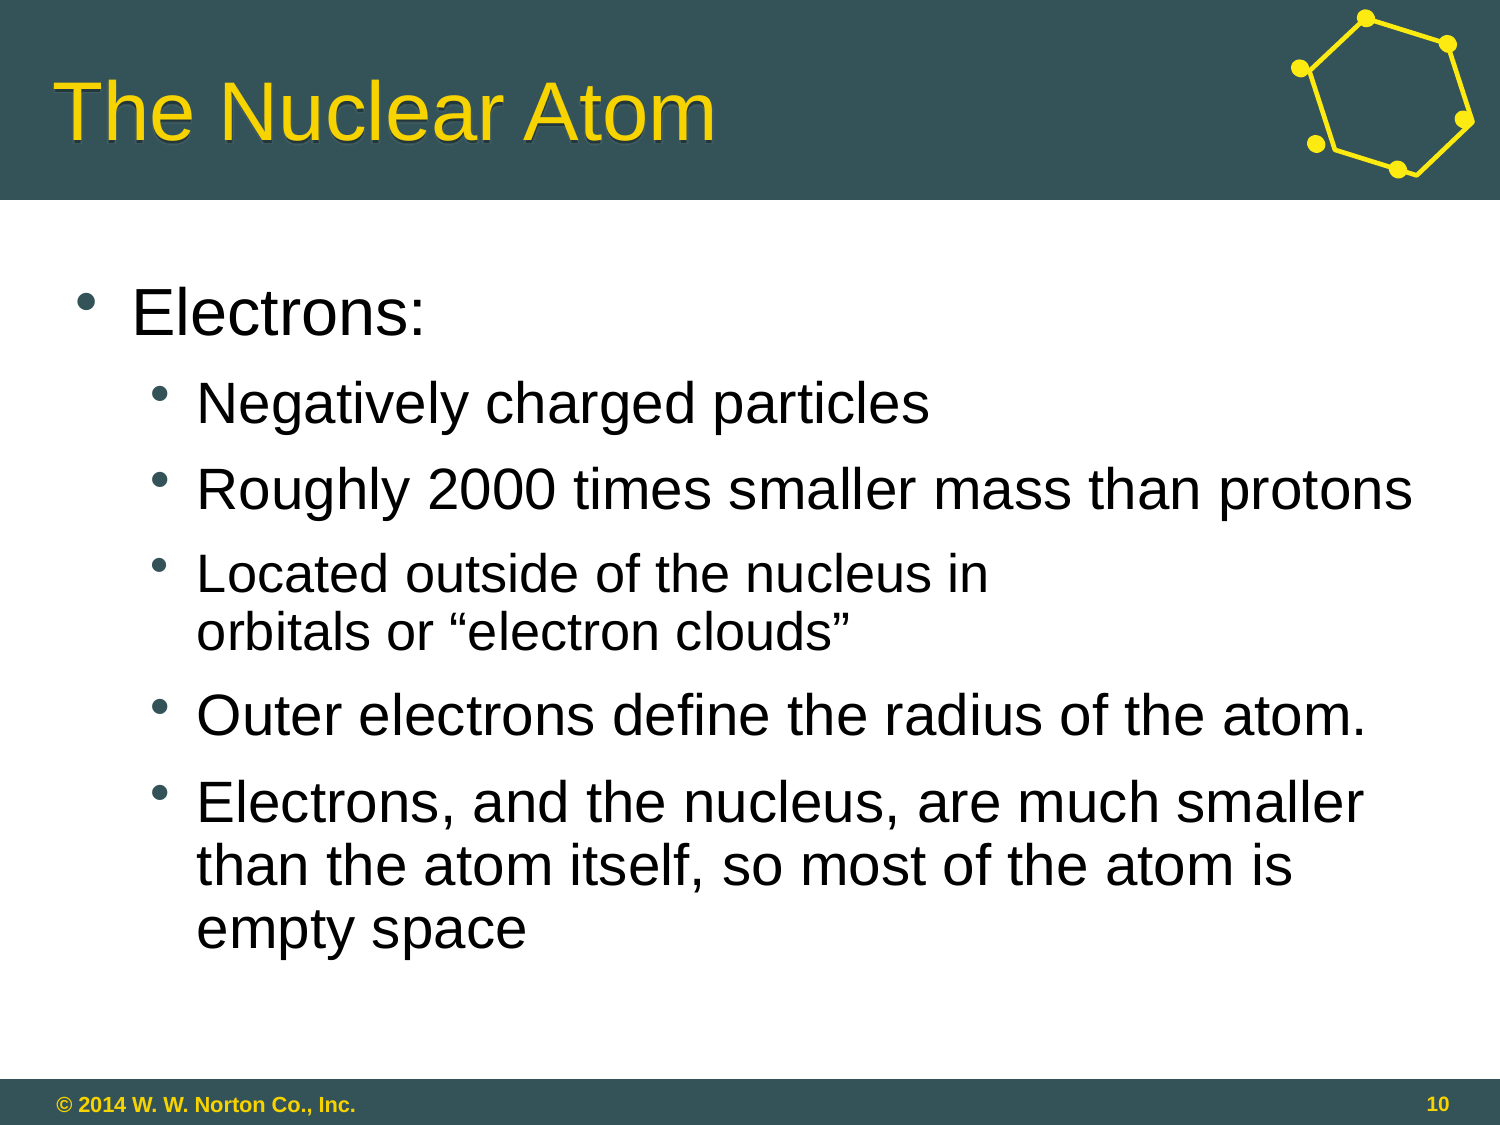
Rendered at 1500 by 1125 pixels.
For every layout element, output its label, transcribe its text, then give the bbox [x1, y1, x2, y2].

slide_number <number> [1411, 1086, 1468, 1119]
list Electrons: Negatively charged particles Roughly 2000 times smaller mass than protons Located outside of the nucleus in orbitals or “electron clouds” Outer electrons define the radius of the atom. Electrons, and the nucleus, are much smaller than the atom itself, so most of the atom is empty space [60, 270, 1456, 967]
title The Nuclear Atom [37, 19, 1118, 195]
